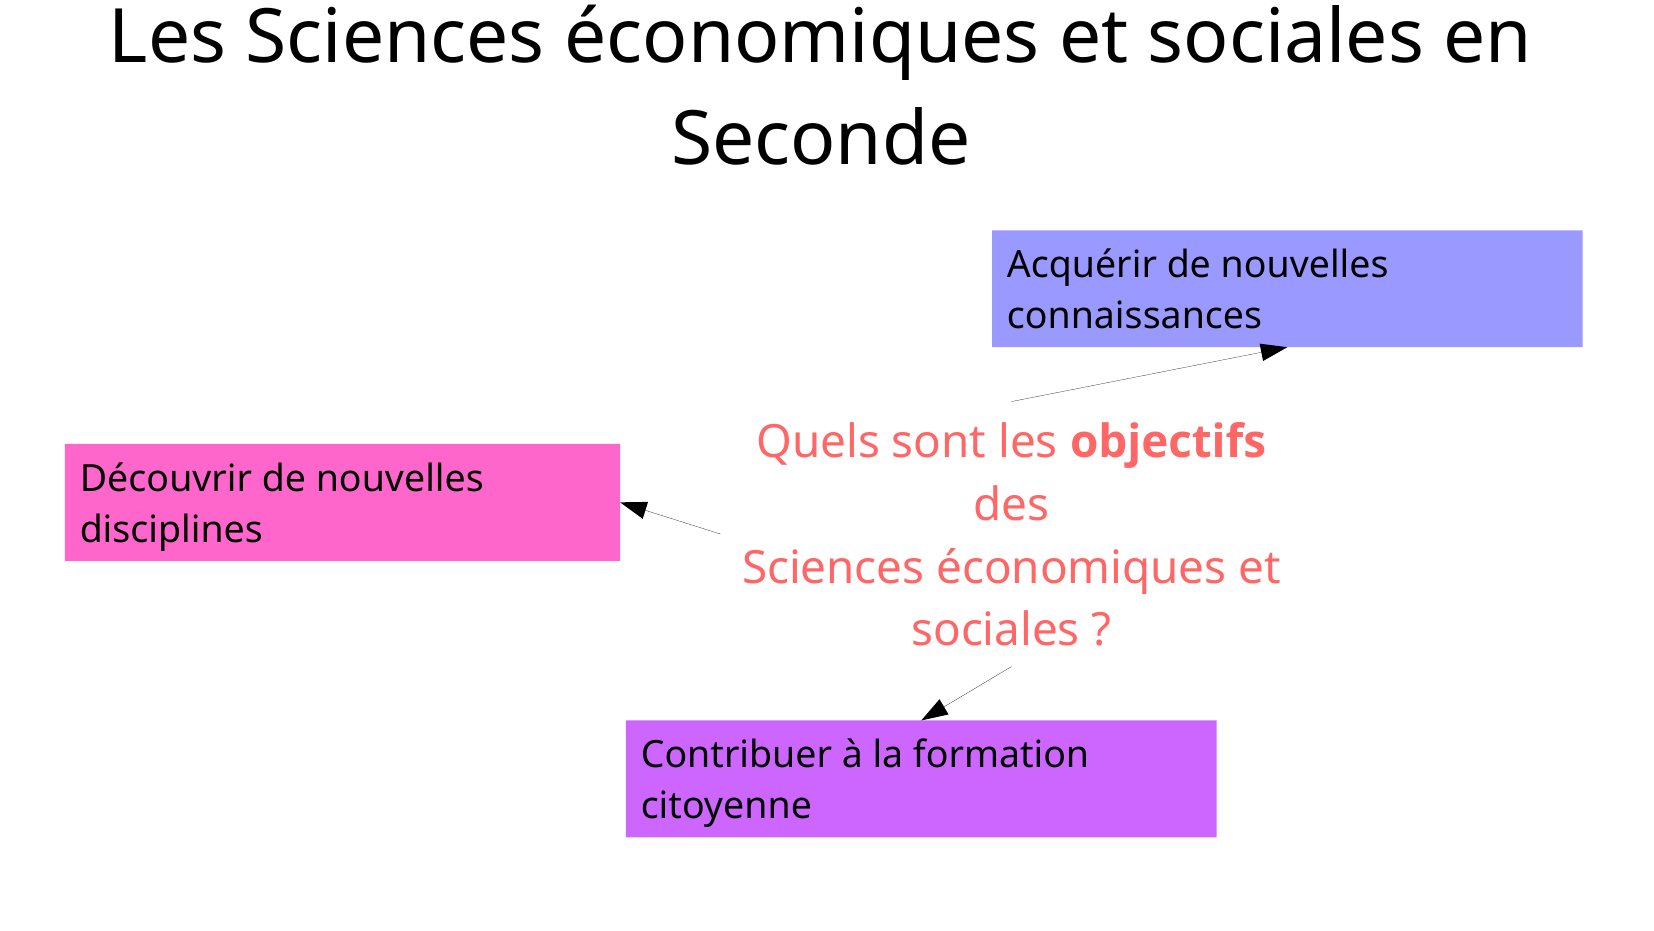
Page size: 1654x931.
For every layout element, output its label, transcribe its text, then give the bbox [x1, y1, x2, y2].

text_box Contribuer à la formation citoyenne [625, 720, 1217, 779]
title Les Sciences économiques et sociales en Seconde [47, 41, 1595, 128]
text_box Découvrir de nouvelles disciplines [64, 443, 621, 502]
text_box Acquérir de nouvelles connaissances [992, 230, 1583, 289]
text_box Quels sont les objectifs des Sciences économiques et sociales ? [720, 401, 1303, 579]
